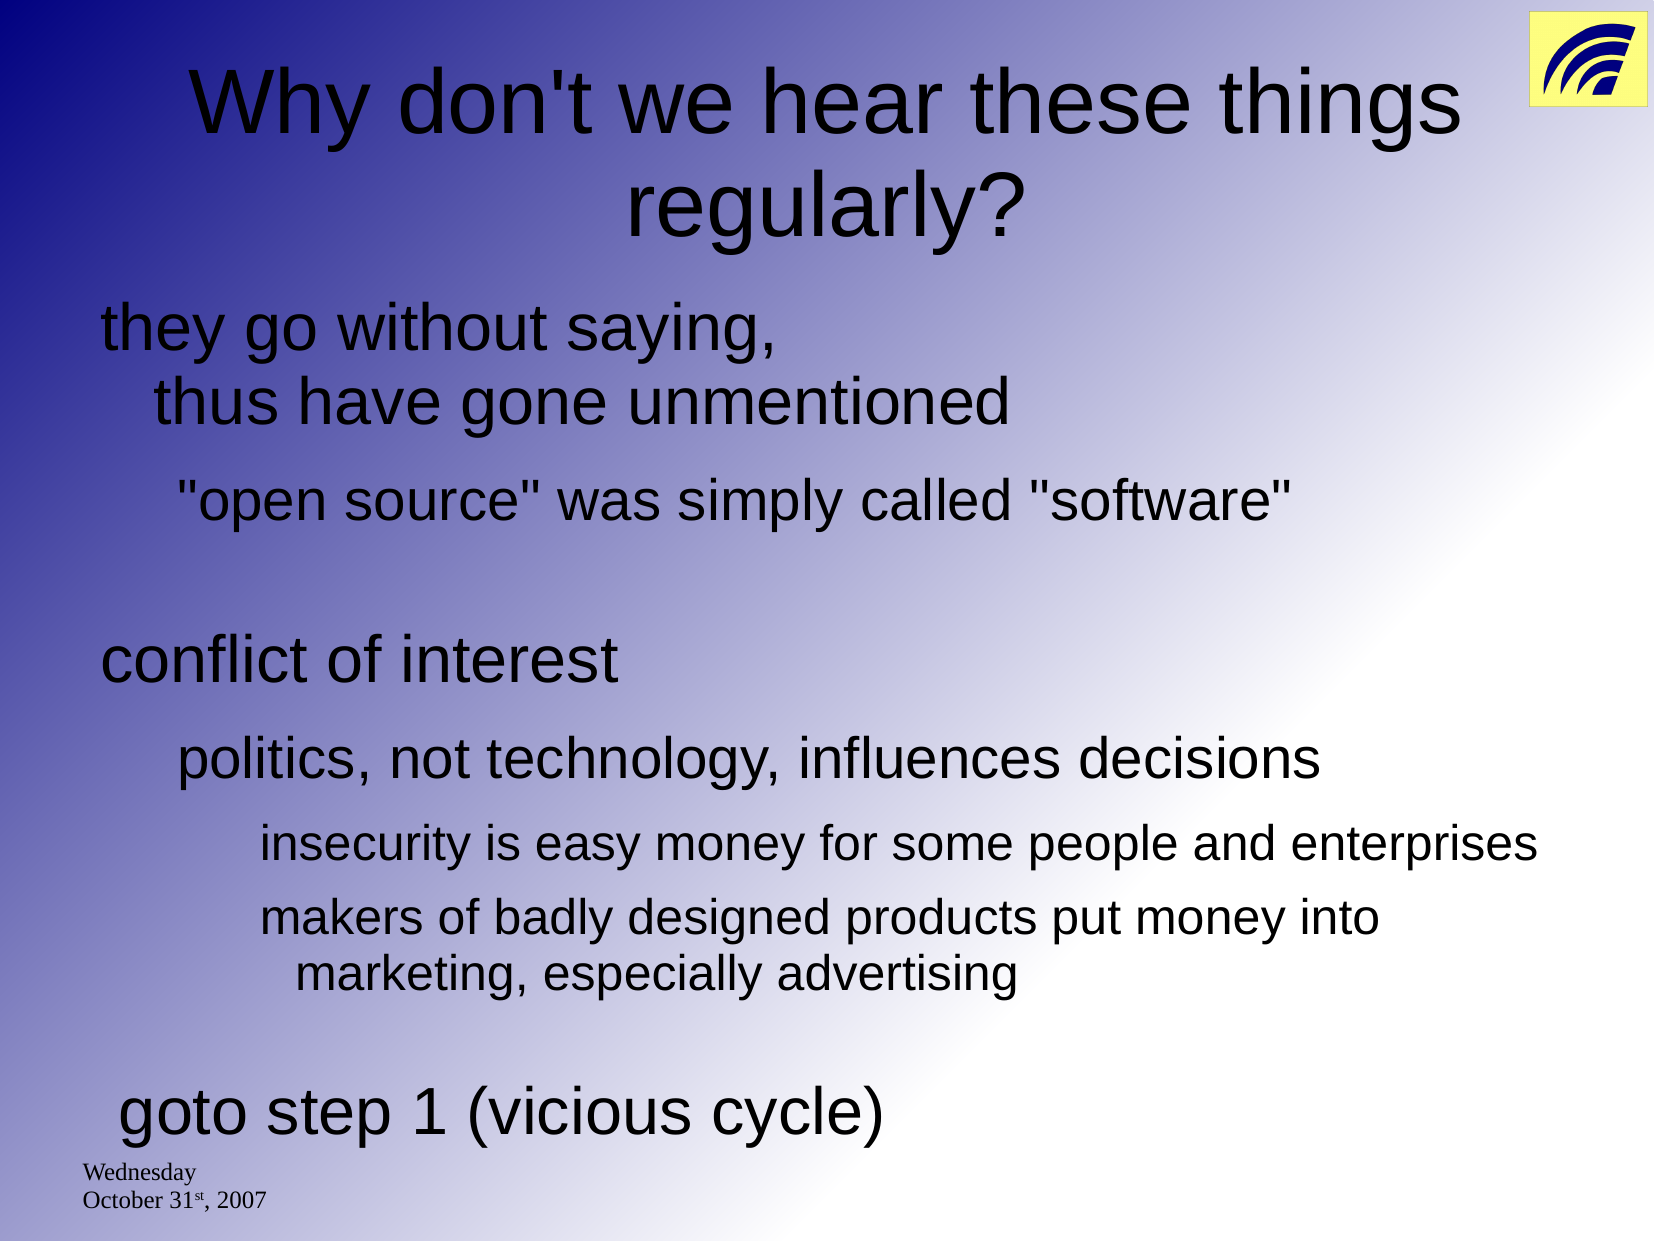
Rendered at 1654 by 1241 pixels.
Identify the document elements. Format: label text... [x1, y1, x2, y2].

picture [1529, 11, 1648, 107]
title Why don't we hear these things regularly? [82, 49, 1571, 257]
list they go without saying, thus have gone unmentioned "open source" was simply called "software" conflict of interest politics, not technology, influences decisions insecurity is easy money for some people and enterprises makers of badly designed products put money into marketing, especially advertising goto step 1 (vicious cycle) [82, 290, 1571, 1140]
